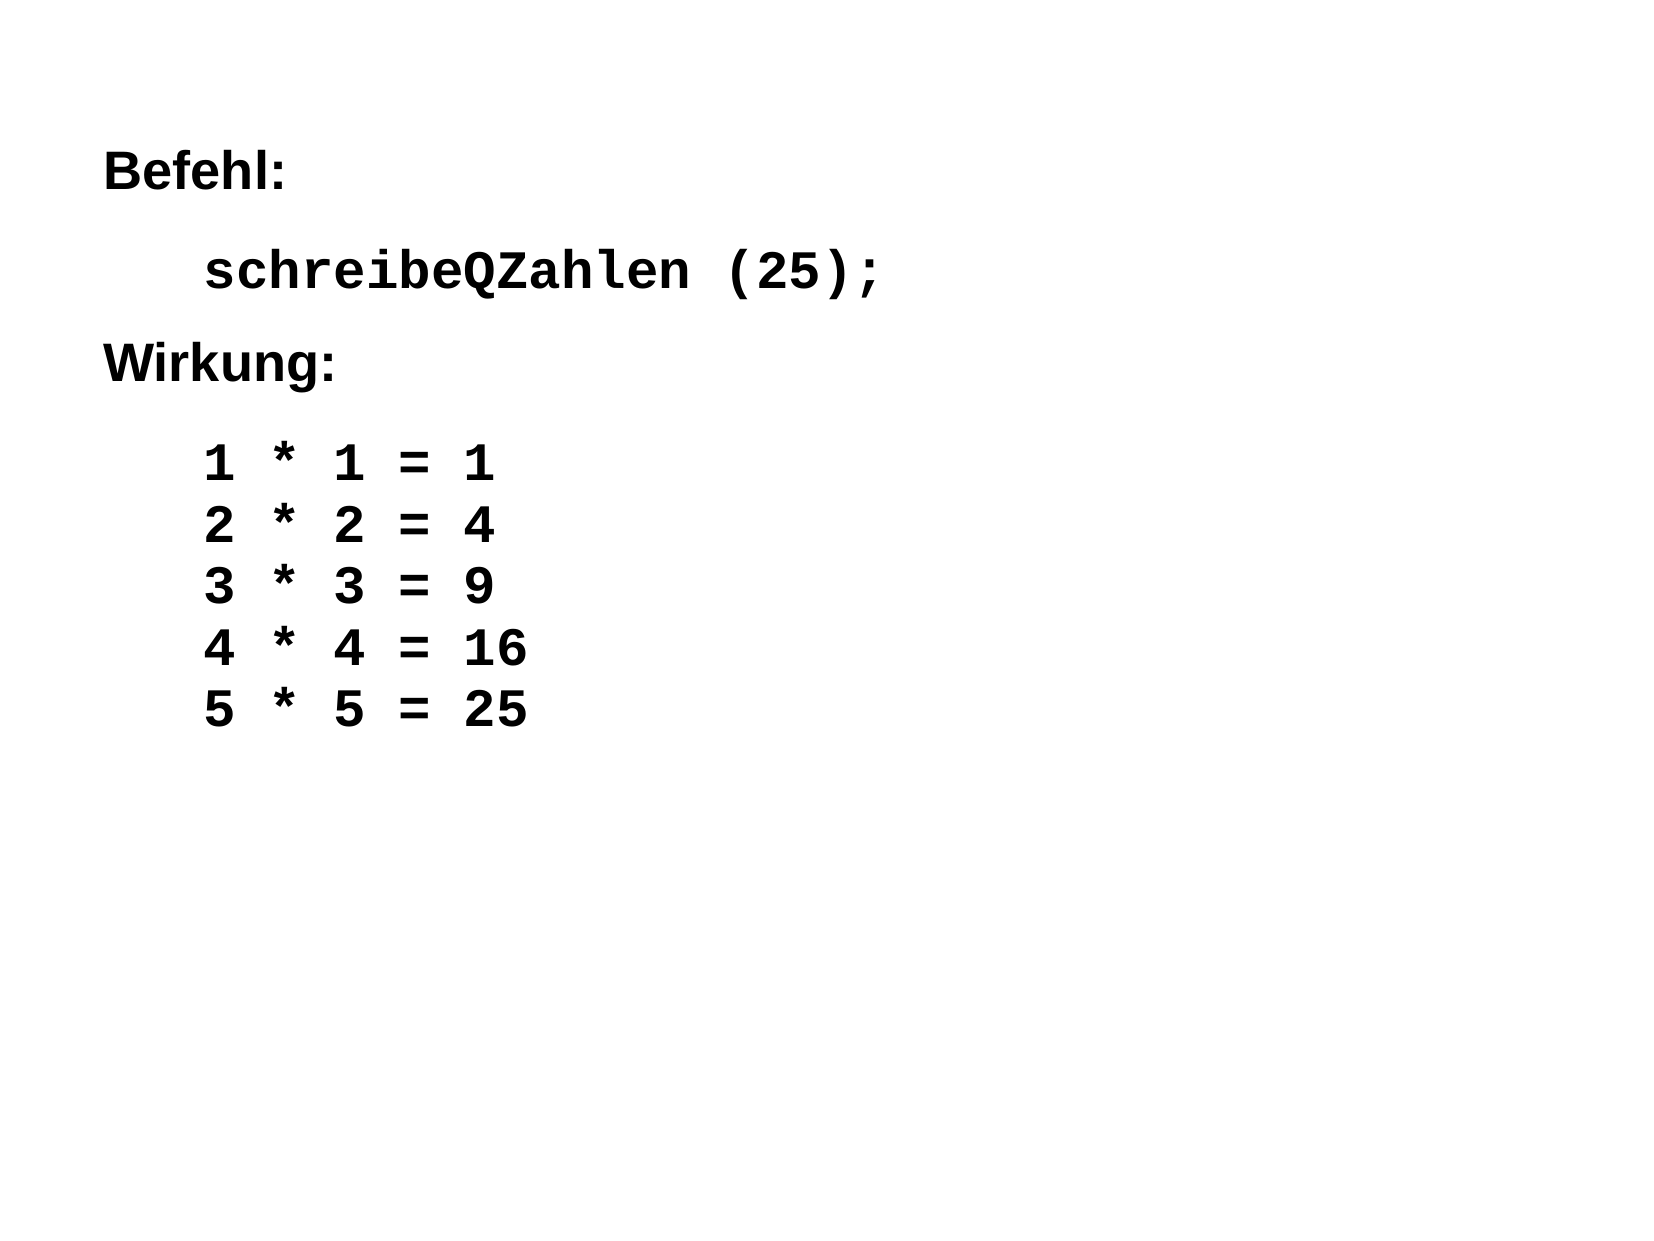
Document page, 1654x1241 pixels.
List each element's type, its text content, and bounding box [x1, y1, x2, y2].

text_box schreibeQZahlen (25); [59, 236, 1625, 325]
text_box Befehl: [88, 132, 1595, 210]
text_box 1 * 1 = 1 2 * 2 = 4 3 * 3 = 9 4 * 4 = 16 5 * 5 = 25 [59, 428, 1625, 752]
text_box Wirkung: [88, 324, 1595, 402]
